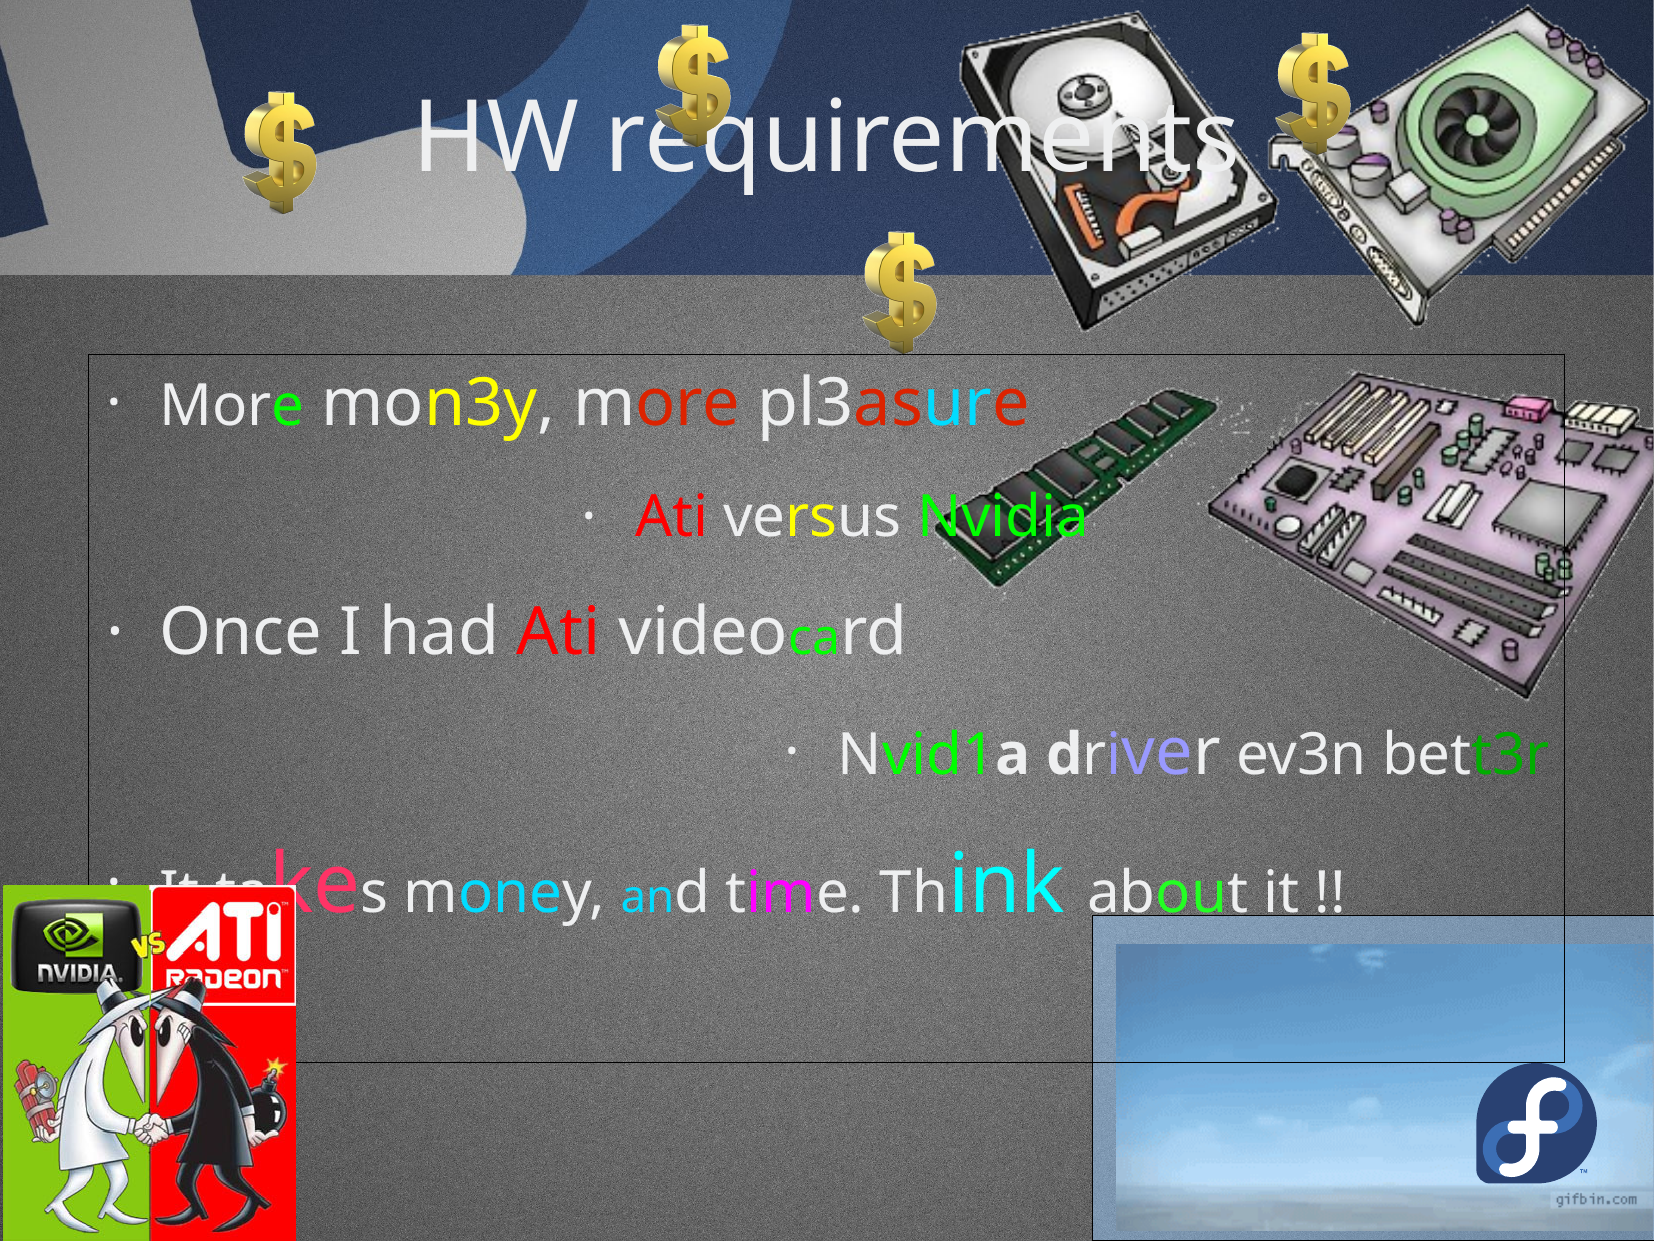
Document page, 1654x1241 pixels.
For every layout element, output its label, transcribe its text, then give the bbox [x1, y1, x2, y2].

text_box [1092, 915, 1654, 1241]
picture [0, 0, 1654, 1241]
list More mon3y, more pl3asure Ati versus Nvidia Once I had Ati videocard Nvid1a driver ev3n bett3r It takes money, and time. Think about it !! [88, 354, 1565, 1063]
picture [1476, 1062, 1597, 1184]
title HW requirements [88, 29, 1565, 237]
